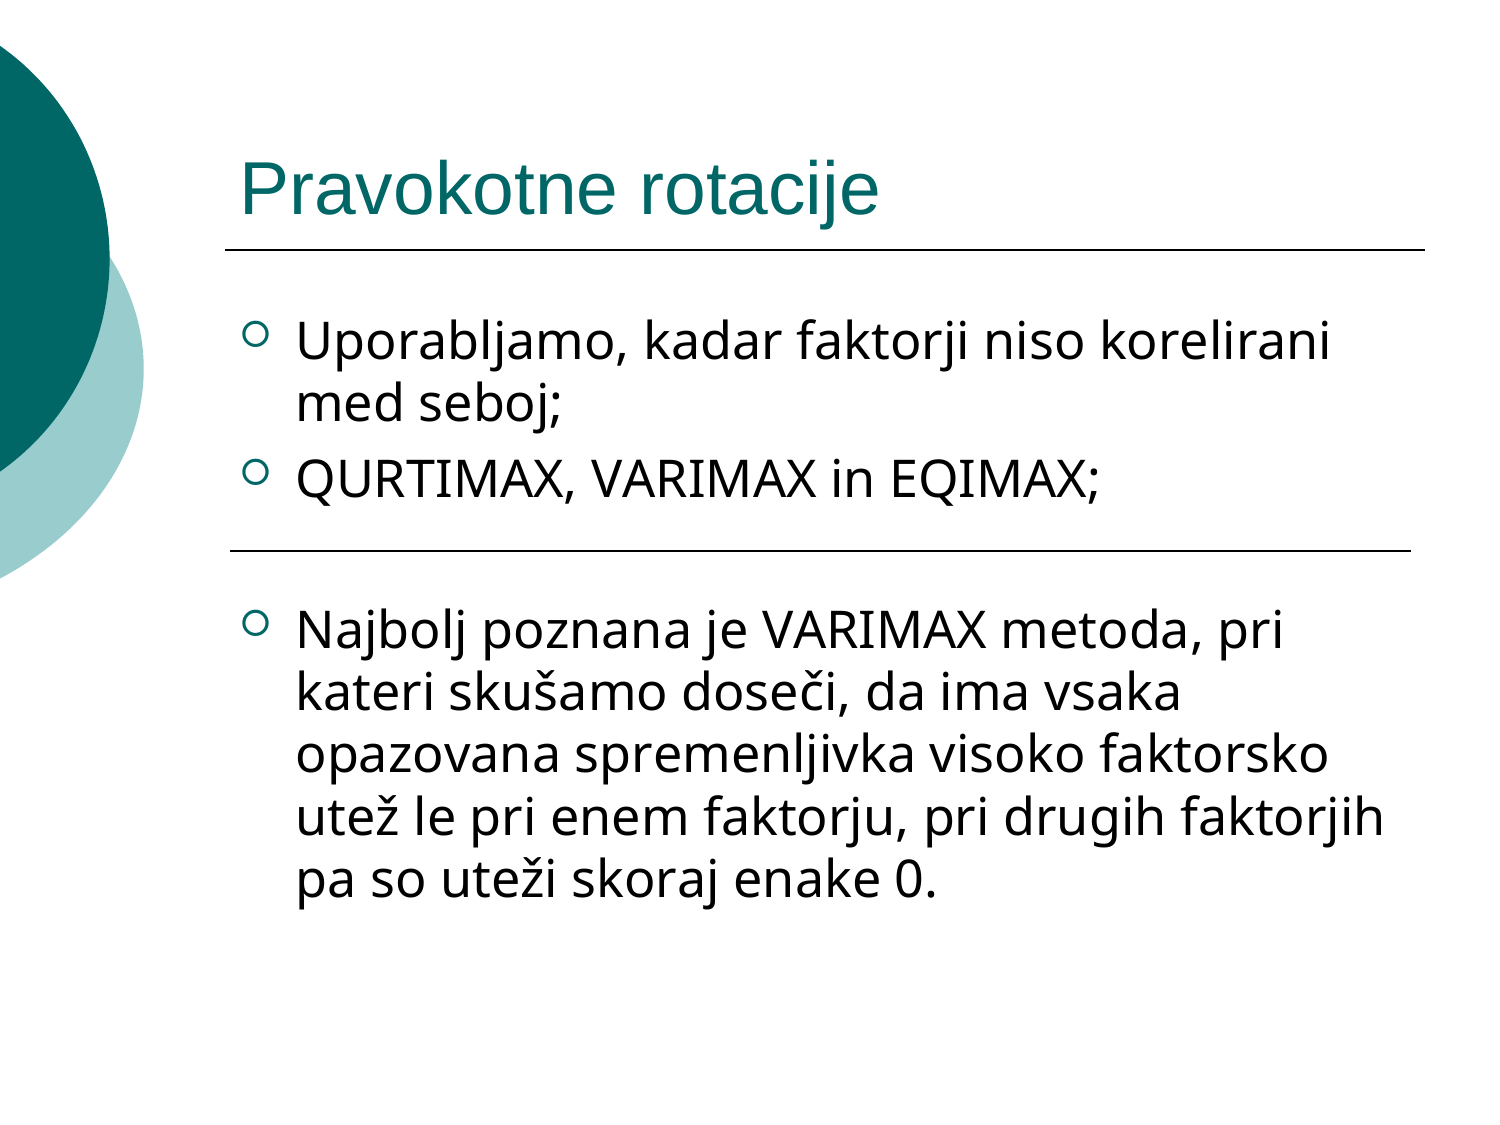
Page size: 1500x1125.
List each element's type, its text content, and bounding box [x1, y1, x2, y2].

title Pravokotne rotacije [224, 49, 1425, 237]
list Uporabljamo, kadar faktorji niso korelirani med seboj; QURTIMAX, VARIMAX in EQIMAX; Najbolj poznana je VARIMAX metoda, pri kateri skušamo doseči, da ima vsaka opazovana spremenljivka visoko faktorsko utež le pri enem faktorju, pri drugih faktorjih pa so uteži skoraj enake 0. [224, 299, 1425, 975]
